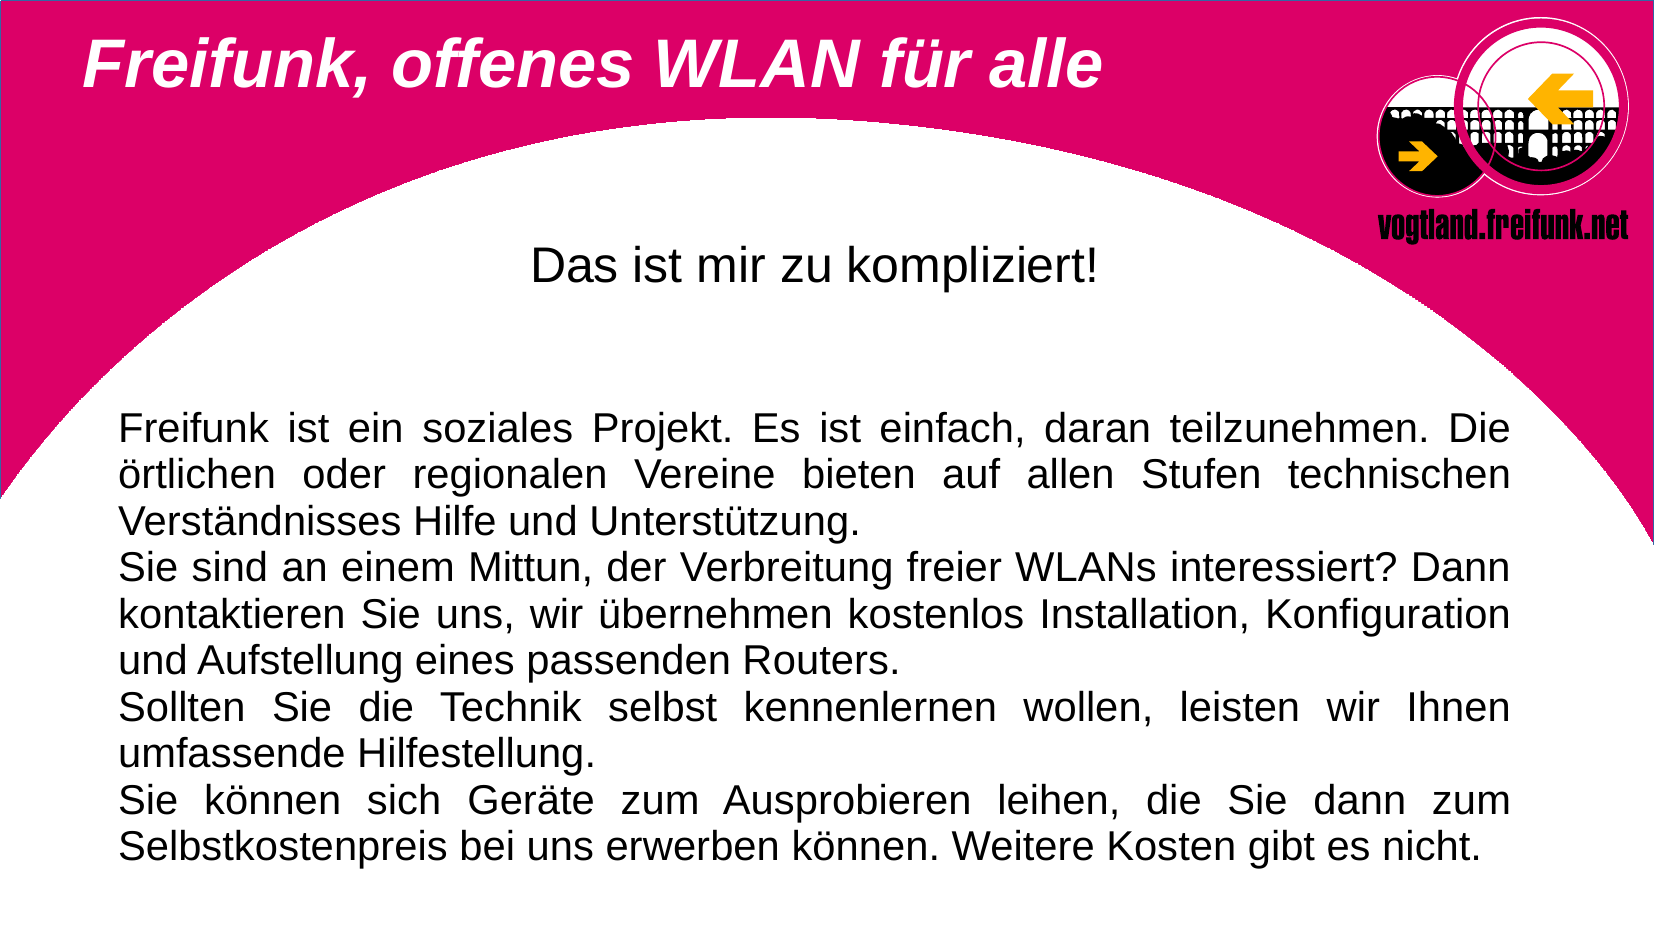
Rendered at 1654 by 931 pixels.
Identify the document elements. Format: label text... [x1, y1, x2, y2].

text_box [0, 0, 1654, 931]
picture [1375, 16, 1630, 247]
title Freifunk, offenes WLAN für alle [82, 17, 1571, 111]
subtitle Das ist mir zu kompliziert! Freifunk ist ein soziales Projekt. Es ist einfach, daran teilzunehmen. Die örtlichen oder regionalen Vereine bieten auf allen Stufen technischen Verständnisses Hilfe und Unterstützung. Sie sind an einem Mittun, der Verbreitung freier WLANs interessiert? Dann kontaktieren Sie uns, wir übernehmen kostenlos Installation, Konfiguration und Aufstellung eines passenden Routers. Sollten Sie die Technik selbst kennenlernen wollen, leisten wir Ihnen umfassende Hilfestellung. Sie können sich Geräte zum Ausprobieren leihen, die Sie dann zum Selbstkostenpreis bei uns erwerben können. Weitere Kosten gibt es nicht. [118, 158, 1512, 893]
